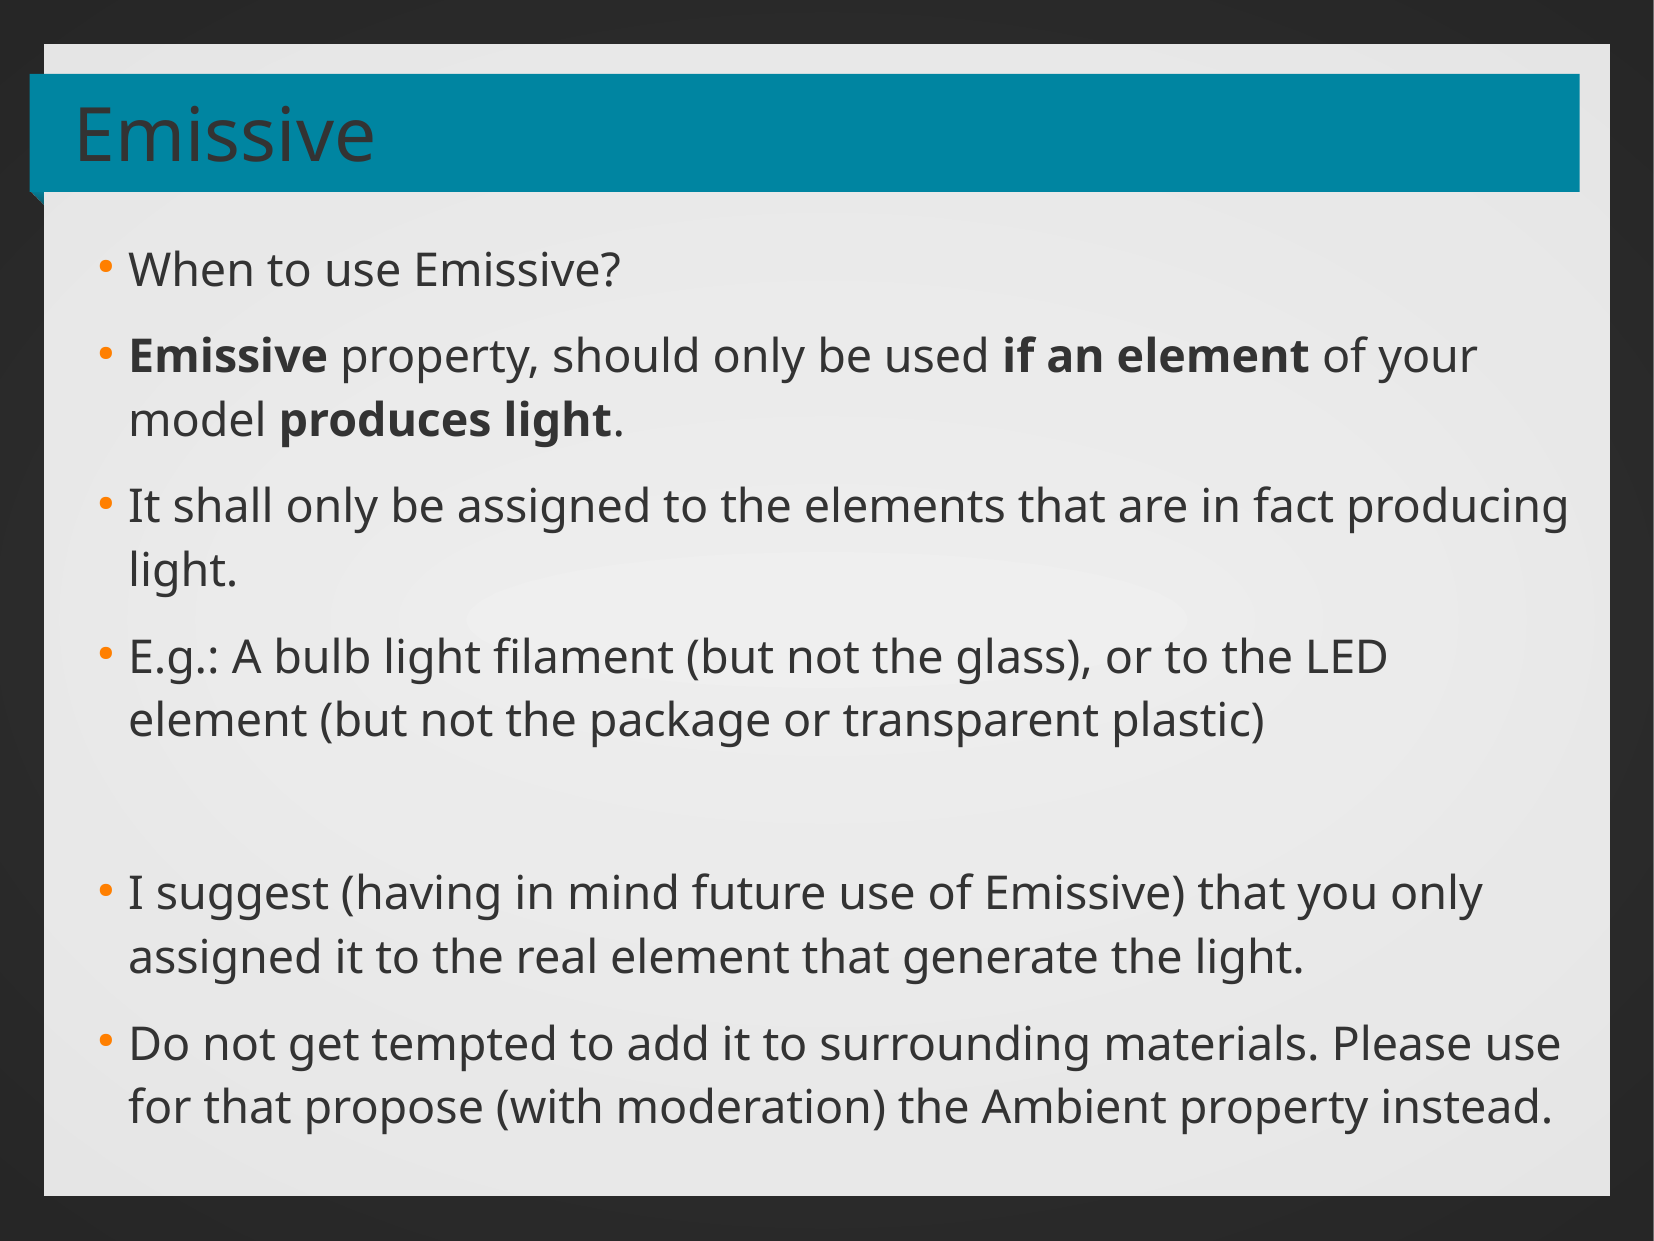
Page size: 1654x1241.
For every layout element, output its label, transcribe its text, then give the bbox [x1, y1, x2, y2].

title Emissive [73, 73, 1565, 192]
list When to use Emissive? Emissive property, should only be used if an element of your model produces light. It shall only be assigned to the elements that are in fact producing light. E.g.: A bulb light filament (but not the glass), or to the LED element (but not the package or transparent plastic) I suggest (having in mind future use of Emissive) that you only assigned it to the real element that generate the light. Do not get tempted to add it to surrounding materials. Please use for that propose (with moderation) the Ambient property instead. [73, 236, 1580, 1167]
